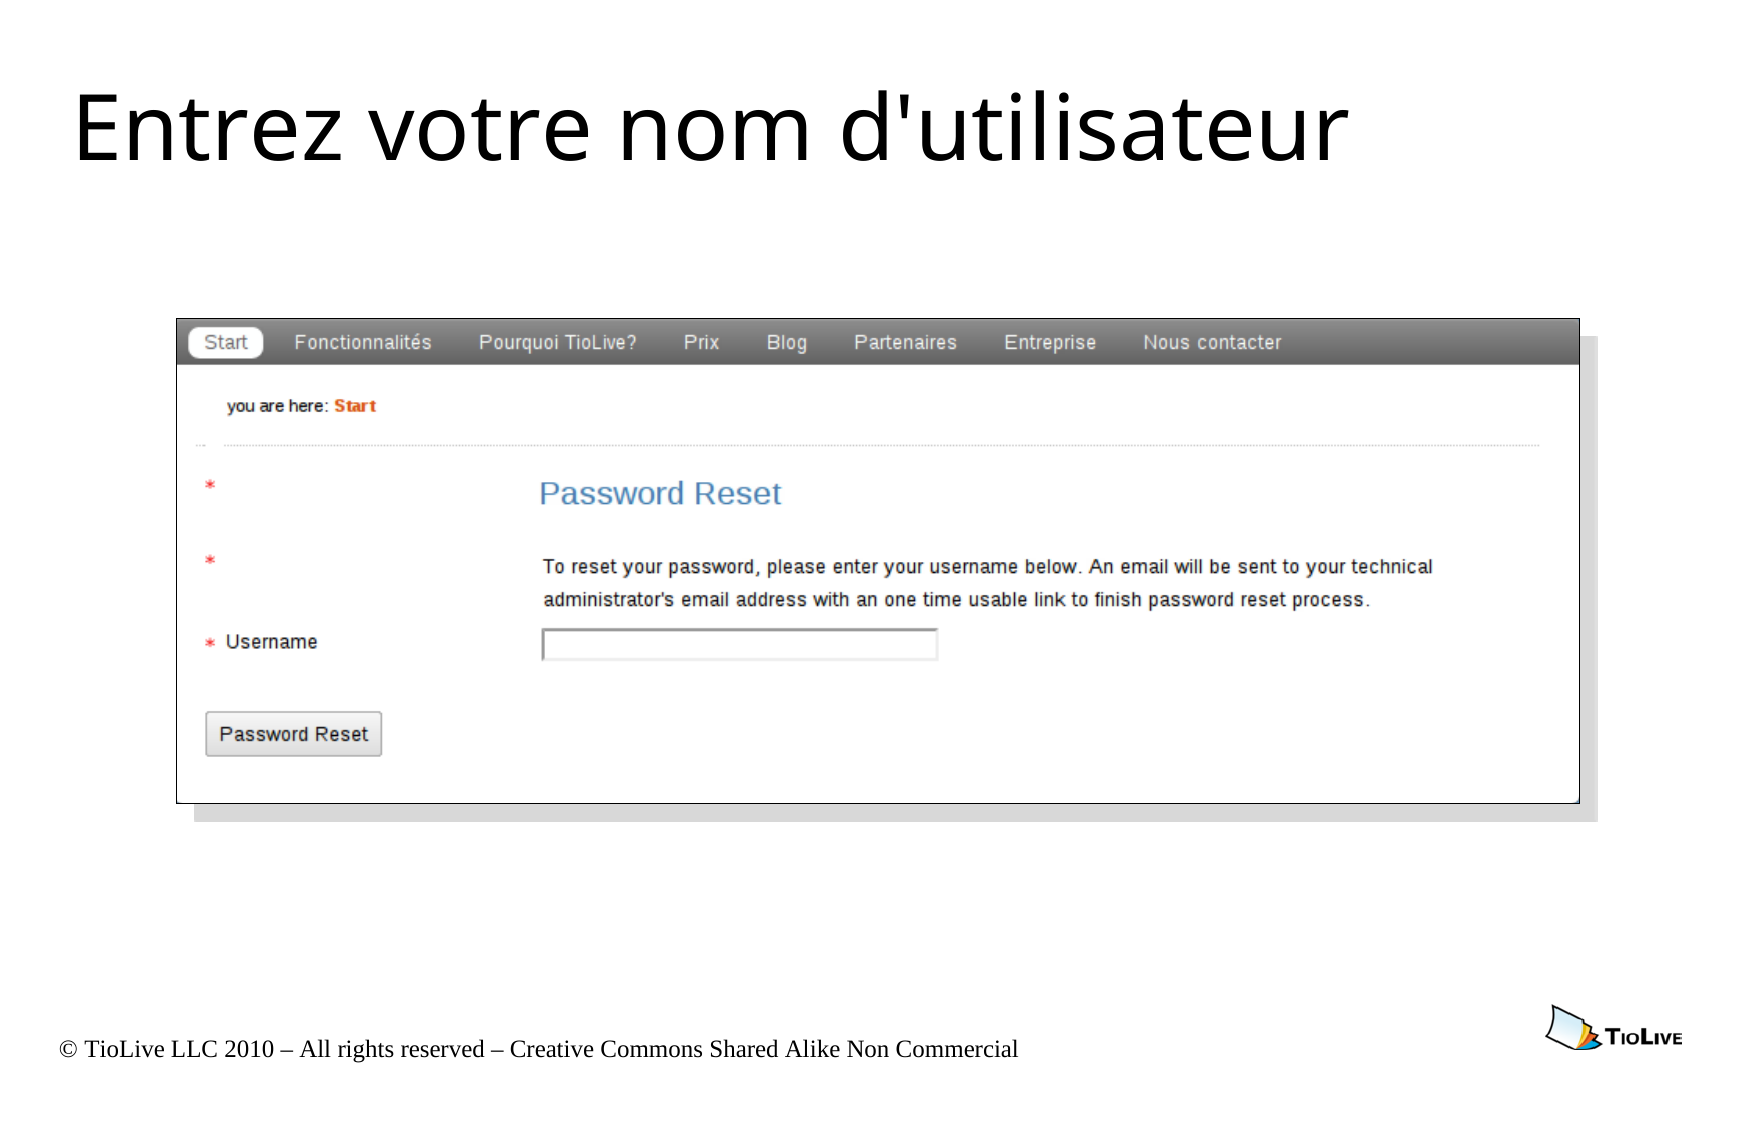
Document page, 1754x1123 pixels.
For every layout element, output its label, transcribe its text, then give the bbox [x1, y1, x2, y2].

picture [176, 318, 1580, 804]
title Entrez votre nom d'utilisateur [71, 63, 1707, 187]
picture [1545, 1004, 1682, 1050]
